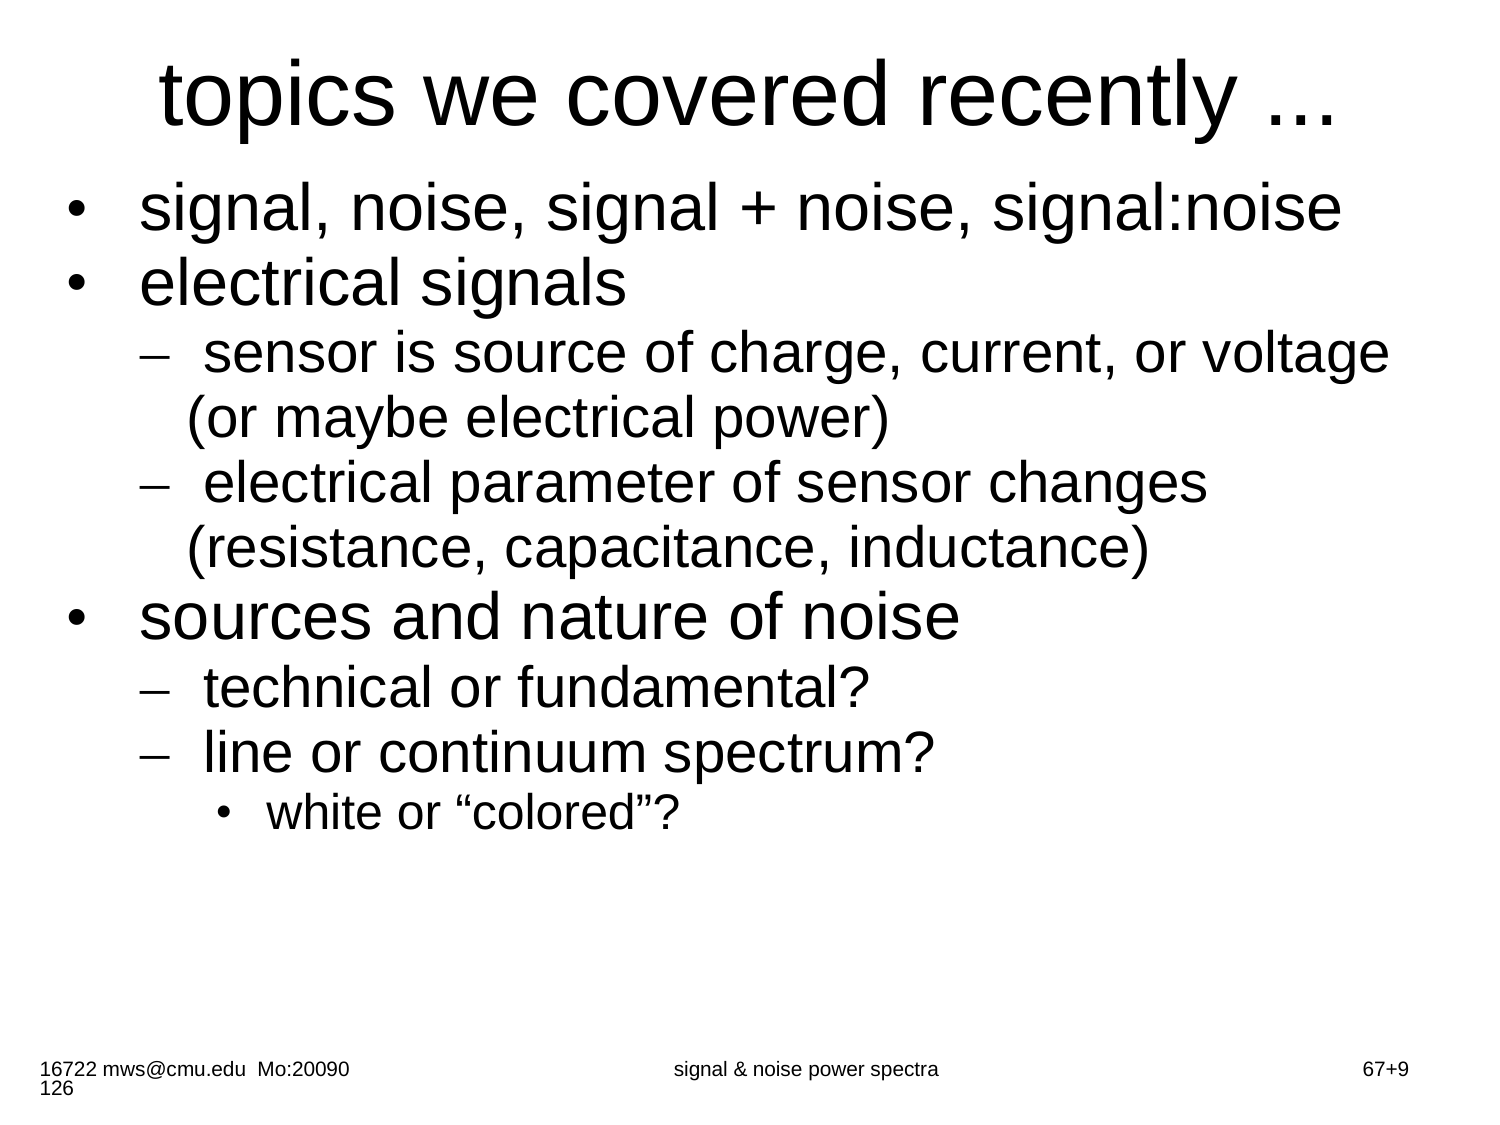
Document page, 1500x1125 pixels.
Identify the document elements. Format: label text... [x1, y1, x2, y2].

list signal, noise, signal + noise, signal:noise electrical signals sensor is source of charge, current, or voltage (or maybe electrical power) electrical parameter of sensor changes (resistance, capacitance, inductance) sources and nature of noise technical or fundamental? line or continuum spectrum? white or “colored”? [49, 162, 1425, 1000]
title topics we covered recently ... [112, 34, 1388, 153]
